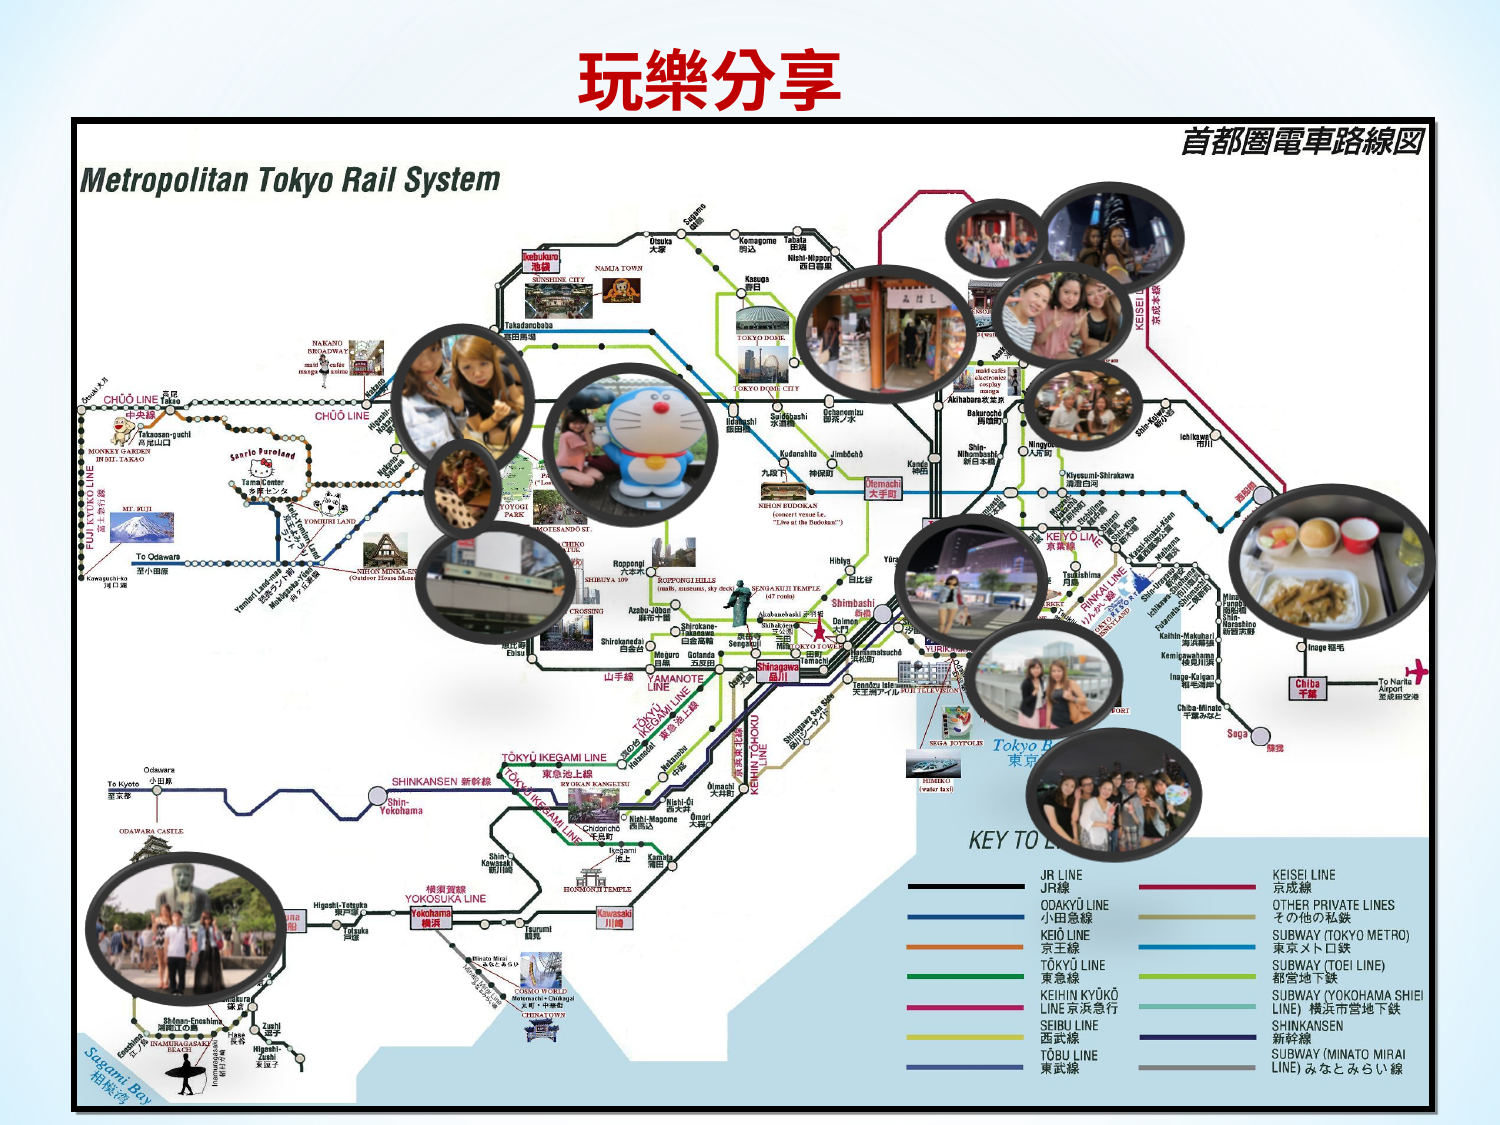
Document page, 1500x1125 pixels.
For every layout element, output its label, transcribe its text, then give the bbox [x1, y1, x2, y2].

picture [0, 0, 1500, 1125]
text_box 玩樂分享 [562, 30, 860, 127]
